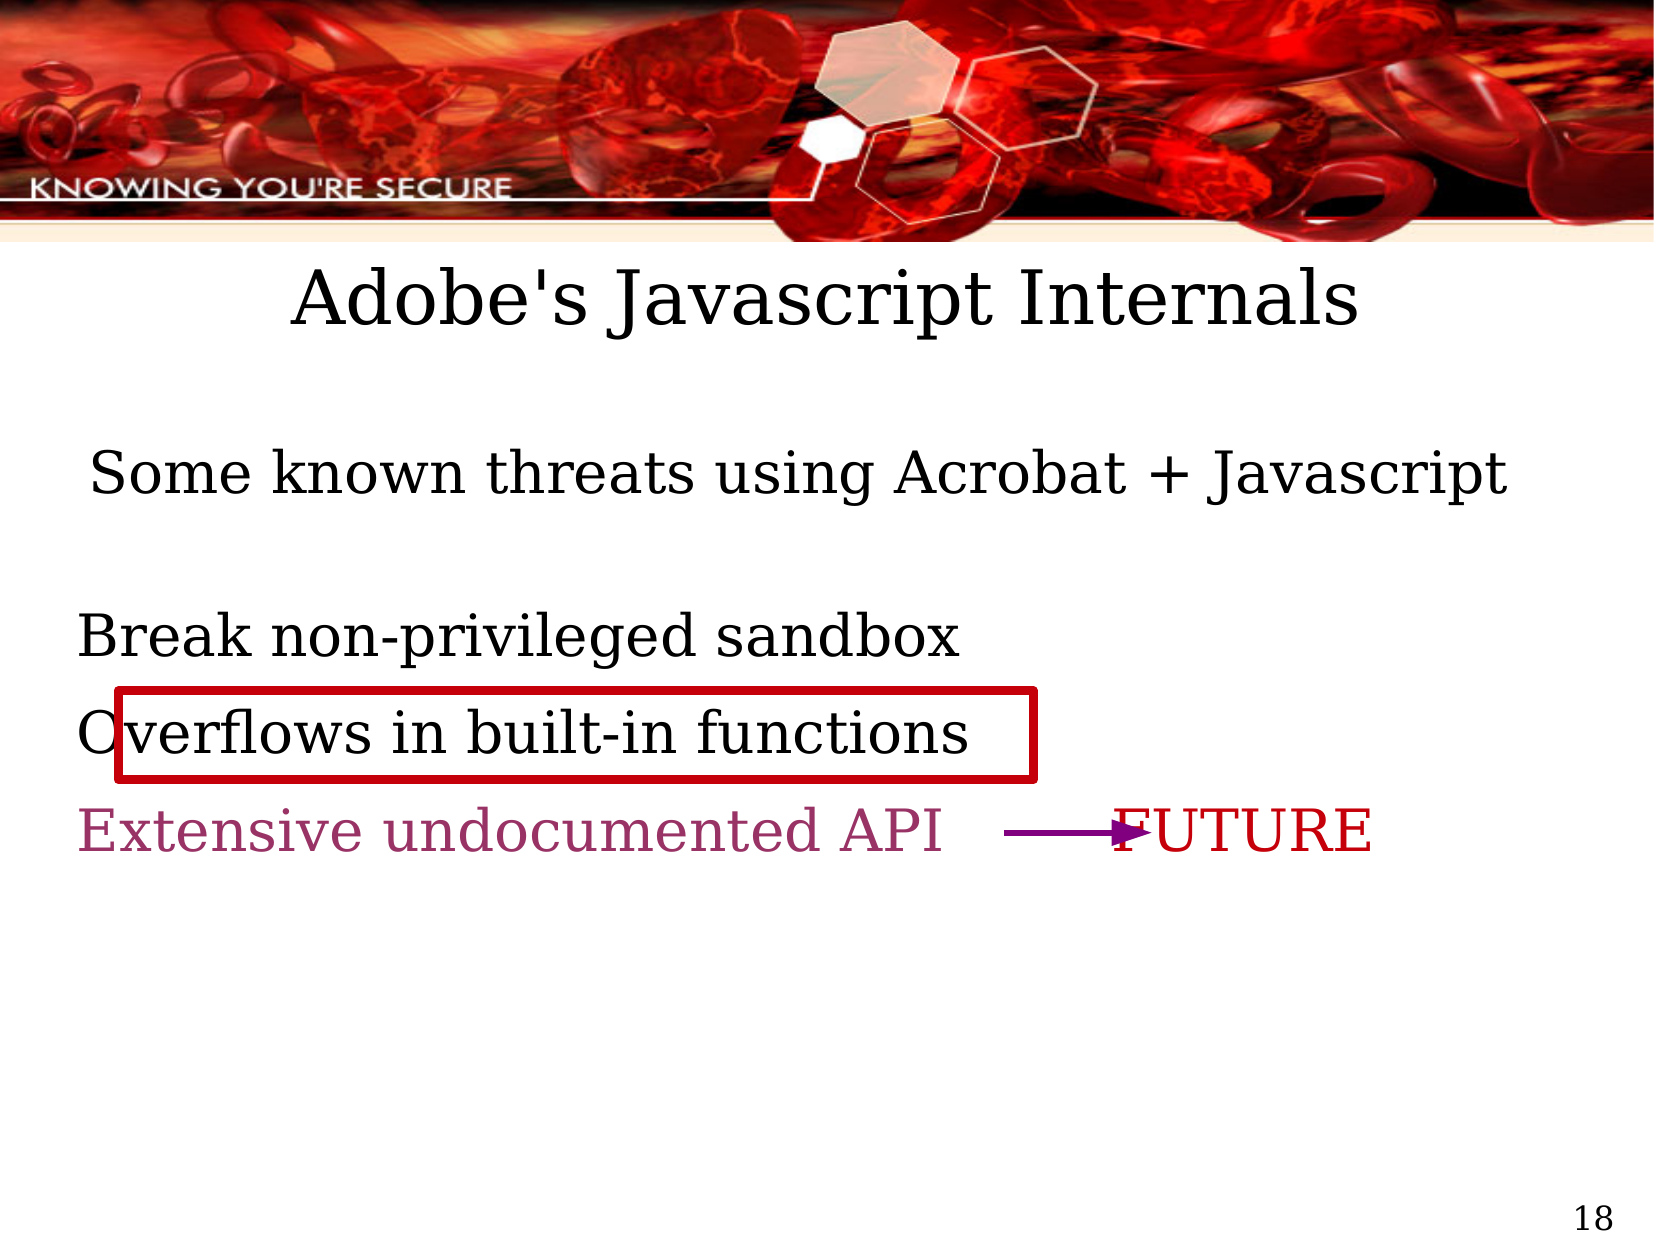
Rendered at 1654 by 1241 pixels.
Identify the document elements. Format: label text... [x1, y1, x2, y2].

text_box Some known threats using Acrobat + Javascript [88, 440, 1510, 508]
picture [0, 0, 1654, 195]
list Break non-privileged sandbox Overflows in built-in functions Extensive undocumented API FUTURE [59, 602, 1595, 865]
title Adobe's Javascript Internals [0, 195, 1654, 403]
